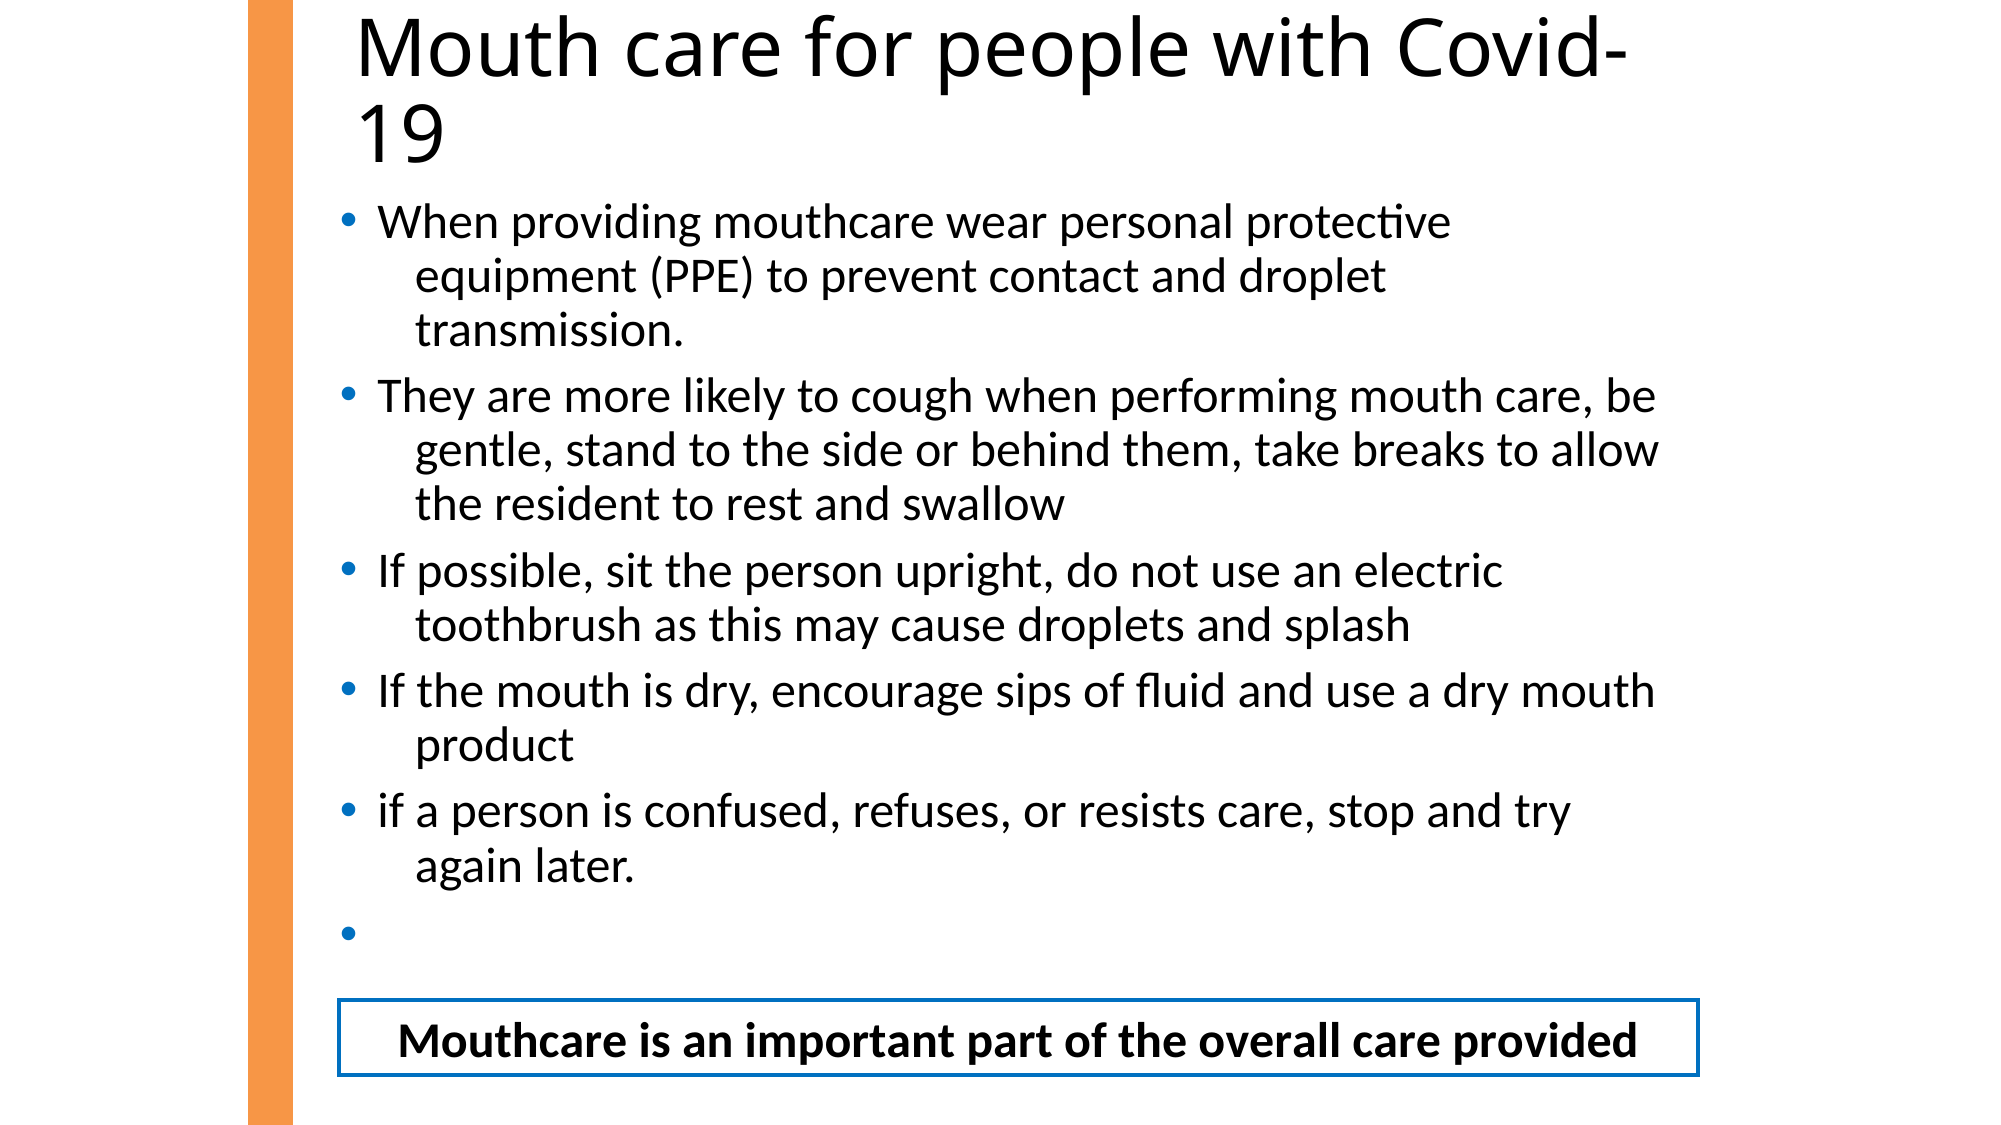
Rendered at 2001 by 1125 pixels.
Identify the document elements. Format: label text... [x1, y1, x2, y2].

text_box [250, 0, 291, 1125]
title Mouth care for people with Covid-19 [339, 0, 1690, 188]
text_box Mouthcare is an important part of the overall care provided [339, 999, 1698, 1076]
list When providing mouthcare wear personal protective equipment (PPE) to prevent contact and droplet transmission. They are more likely to cough when performing mouth care, be gentle, stand to the side or behind them, take breaks to allow the resident to rest and swallow If possible, sit the person upright, do not use an electric toothbrush as this may cause droplets and splash If the mouth is dry, encourage sips of fluid and use a dry mouth product if a person is confused, refuses, or resists care, stop and try again later. [324, 187, 1675, 1021]
